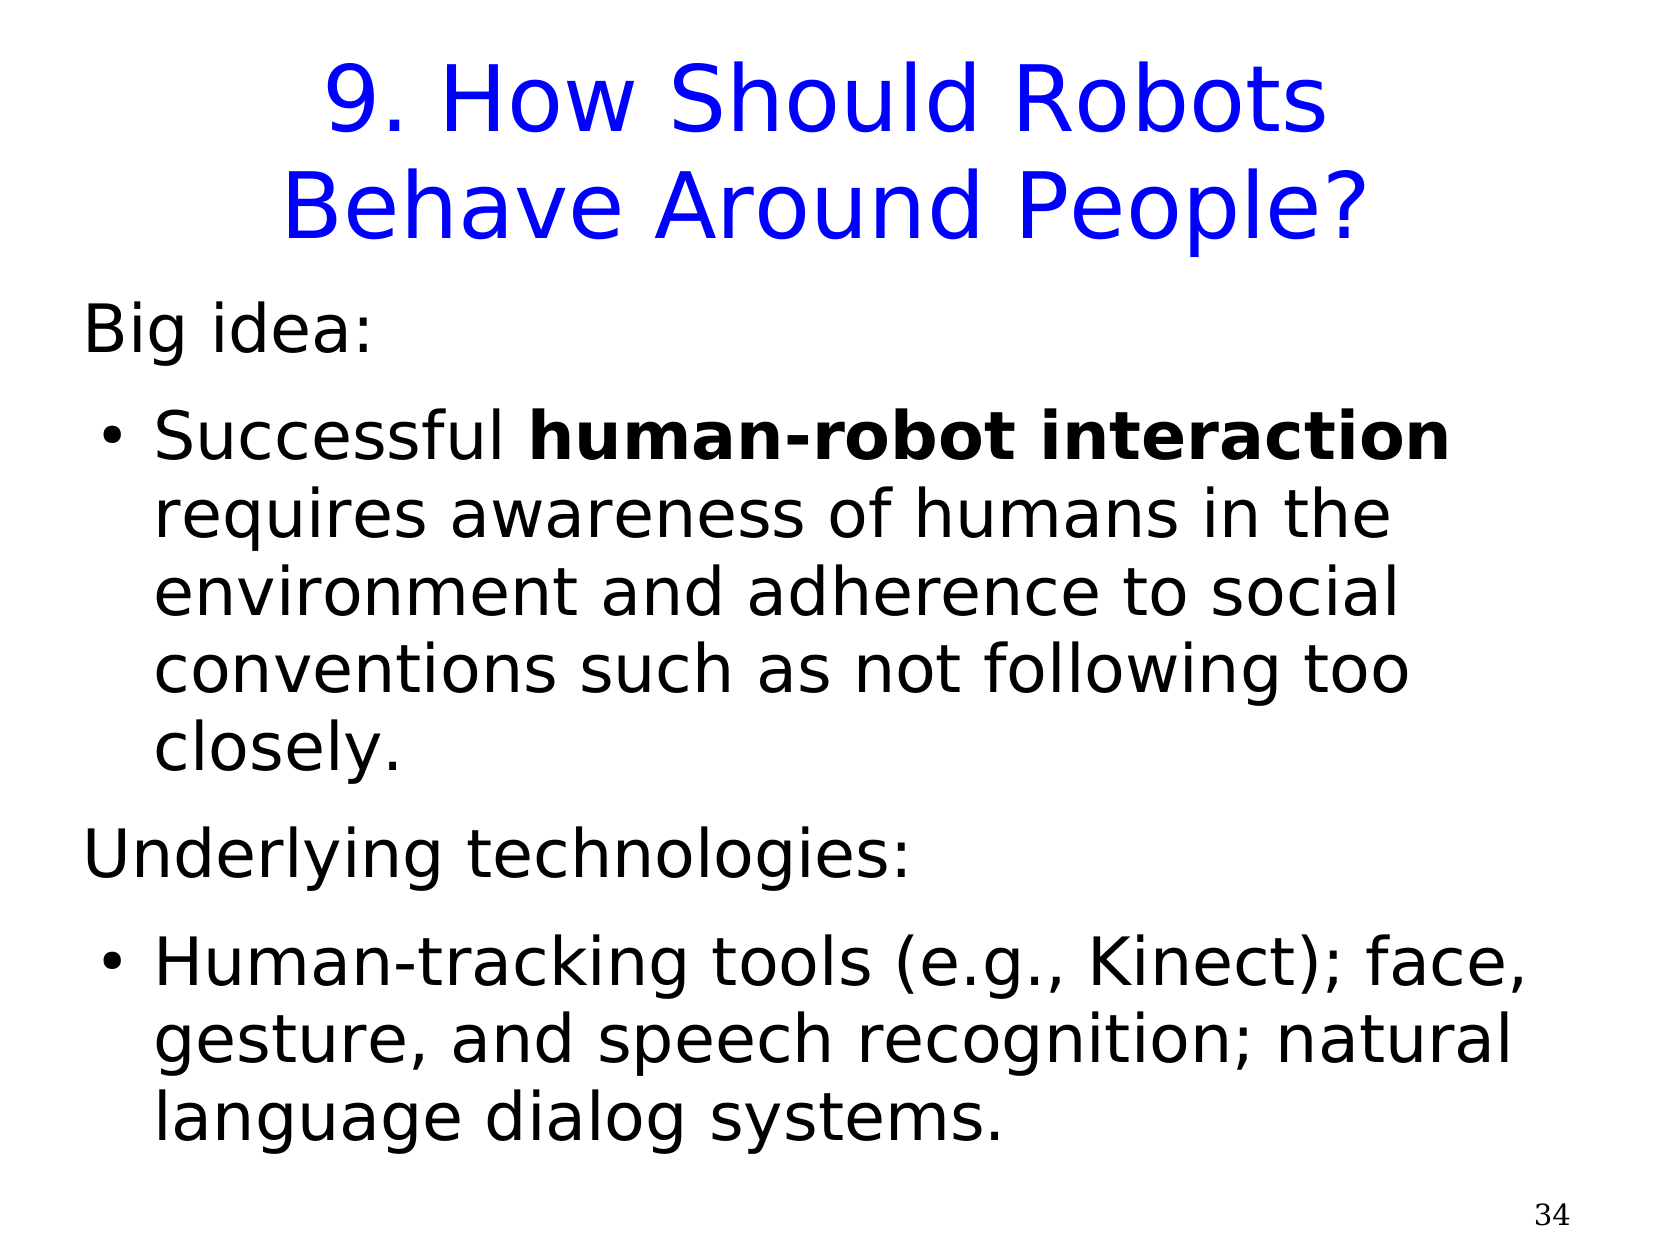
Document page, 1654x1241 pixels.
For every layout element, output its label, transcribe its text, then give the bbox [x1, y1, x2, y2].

list Big idea: Successful human-robot interaction requires awareness of humans in the environment and adherence to social conventions such as not following too closely. Underlying technologies: Human-tracking tools (e.g., Kinect); face, gesture, and speech recognition; natural language dialog systems. [82, 290, 1571, 1157]
title 9. How Should Robots Behave Around People? [82, 45, 1571, 261]
